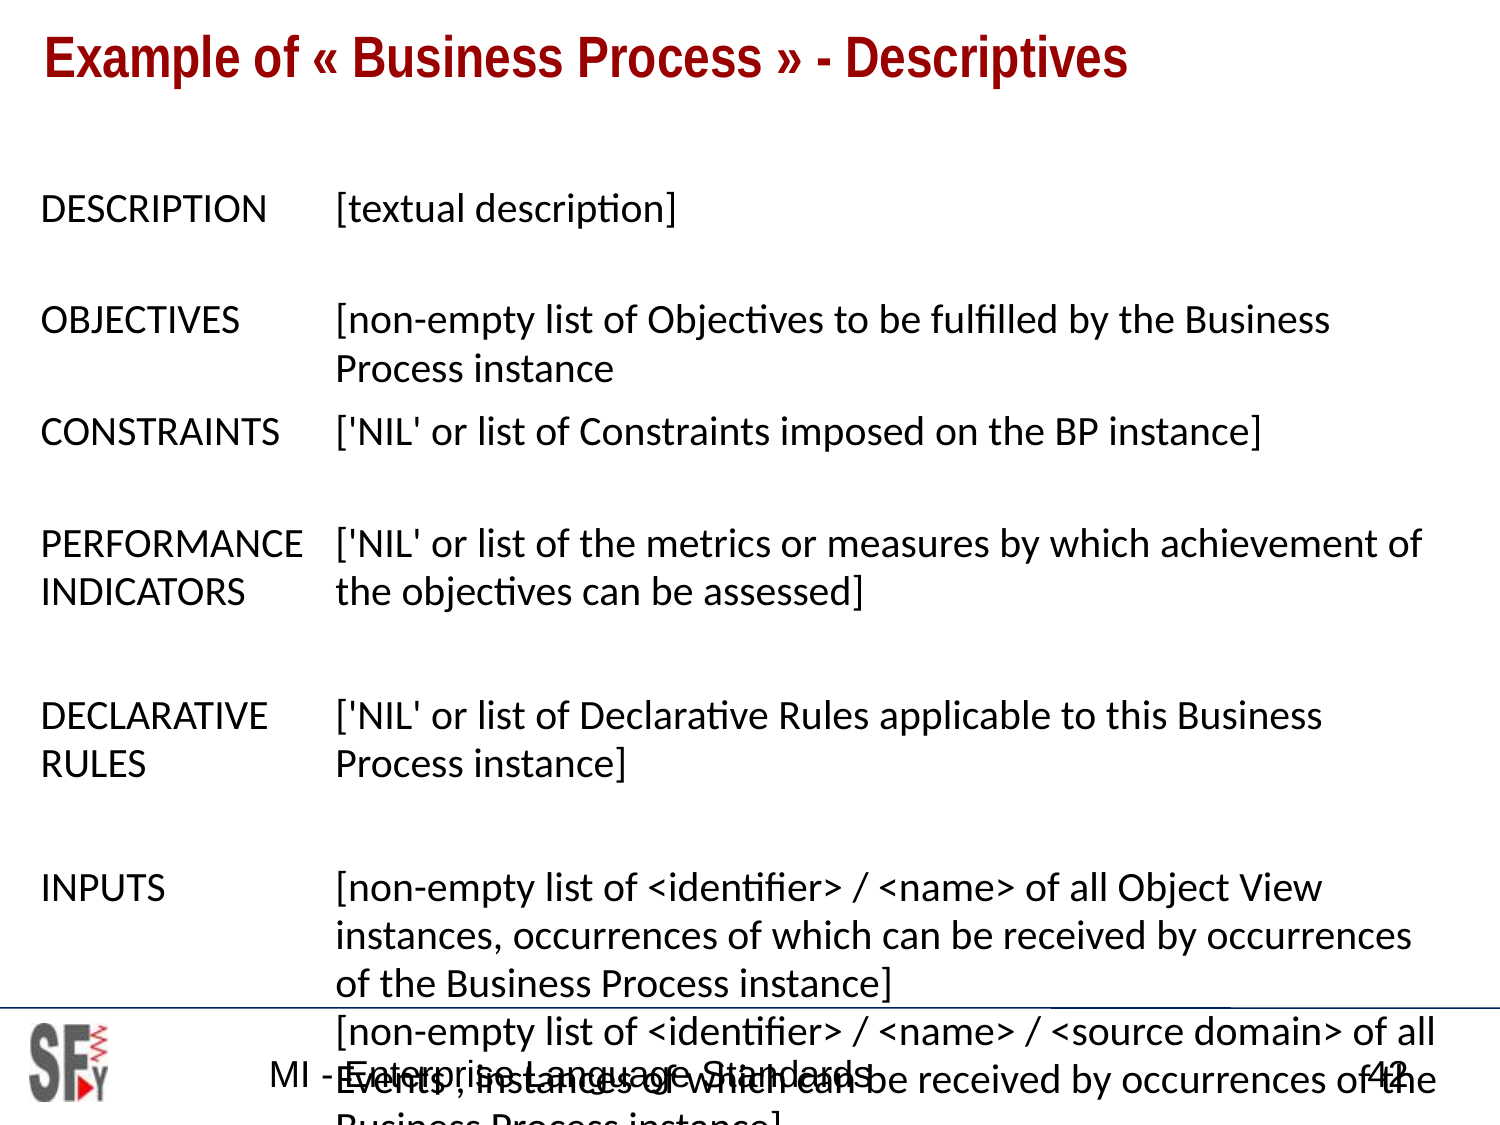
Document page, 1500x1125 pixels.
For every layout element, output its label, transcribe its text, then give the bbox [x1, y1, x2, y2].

table_cell ['NIL' or list of Declarative Rules applicable to this Business Process instance] [324, 692, 1463, 864]
footer MI - Enterprise Language Standards [253, 1034, 1336, 1103]
table_cell ['NIL' or list of the metrics or measures by which achievement of the objectives can be assessed] [324, 520, 1463, 692]
table_cell CONSTRAINTS [29, 408, 324, 520]
table_cell DECLARATIVE RULES [29, 692, 324, 864]
title Example of « Business Process » - Descriptives [29, 12, 1471, 138]
table_cell [non-empty list of <identifier> / <name> of all Object View instances, occurrences of which can be received by occurrences of the Business Process instance] [non-empty list of <identifier> / <name> / <source domain> of all Events , instances of which can be received by occurrences of the Business Process instance] [324, 864, 1463, 1125]
table_header DESCRIPTION [29, 185, 324, 297]
table_cell [non-empty list of Objectives to be fulfilled by the Business Process instance [324, 297, 1463, 408]
table_cell PERFORMANCE INDICATORS [29, 520, 324, 692]
table_cell INPUTS [29, 864, 324, 1125]
slide_number <numéro> [1352, 1034, 1490, 1103]
table_header [textual description] [324, 185, 1463, 297]
table_cell OBJECTIVES [29, 297, 324, 408]
table_cell ['NIL' or list of Constraints imposed on the BP instance] [324, 408, 1463, 520]
